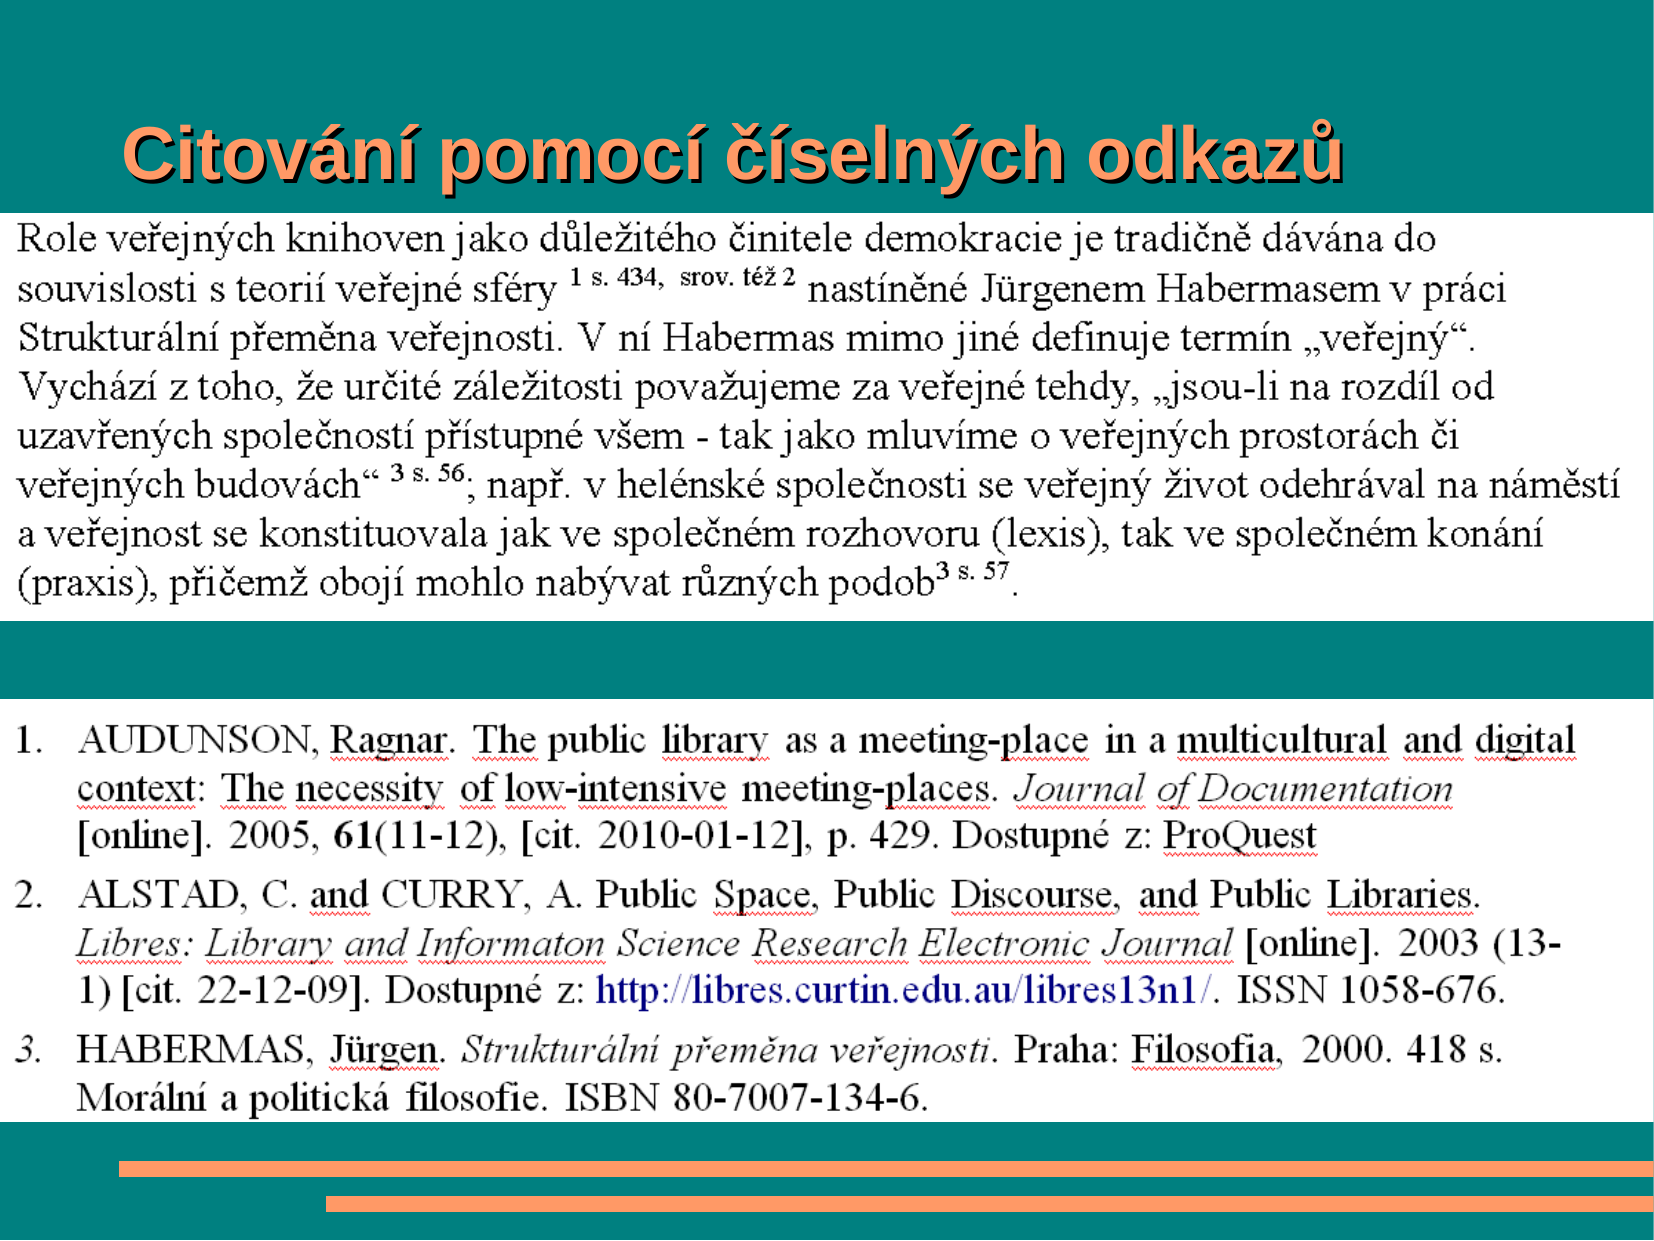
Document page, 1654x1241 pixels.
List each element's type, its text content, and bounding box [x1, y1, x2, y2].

title Citování pomocí číselných odkazů [121, 46, 1534, 213]
picture [0, 213, 1654, 621]
picture [0, 699, 1654, 1122]
